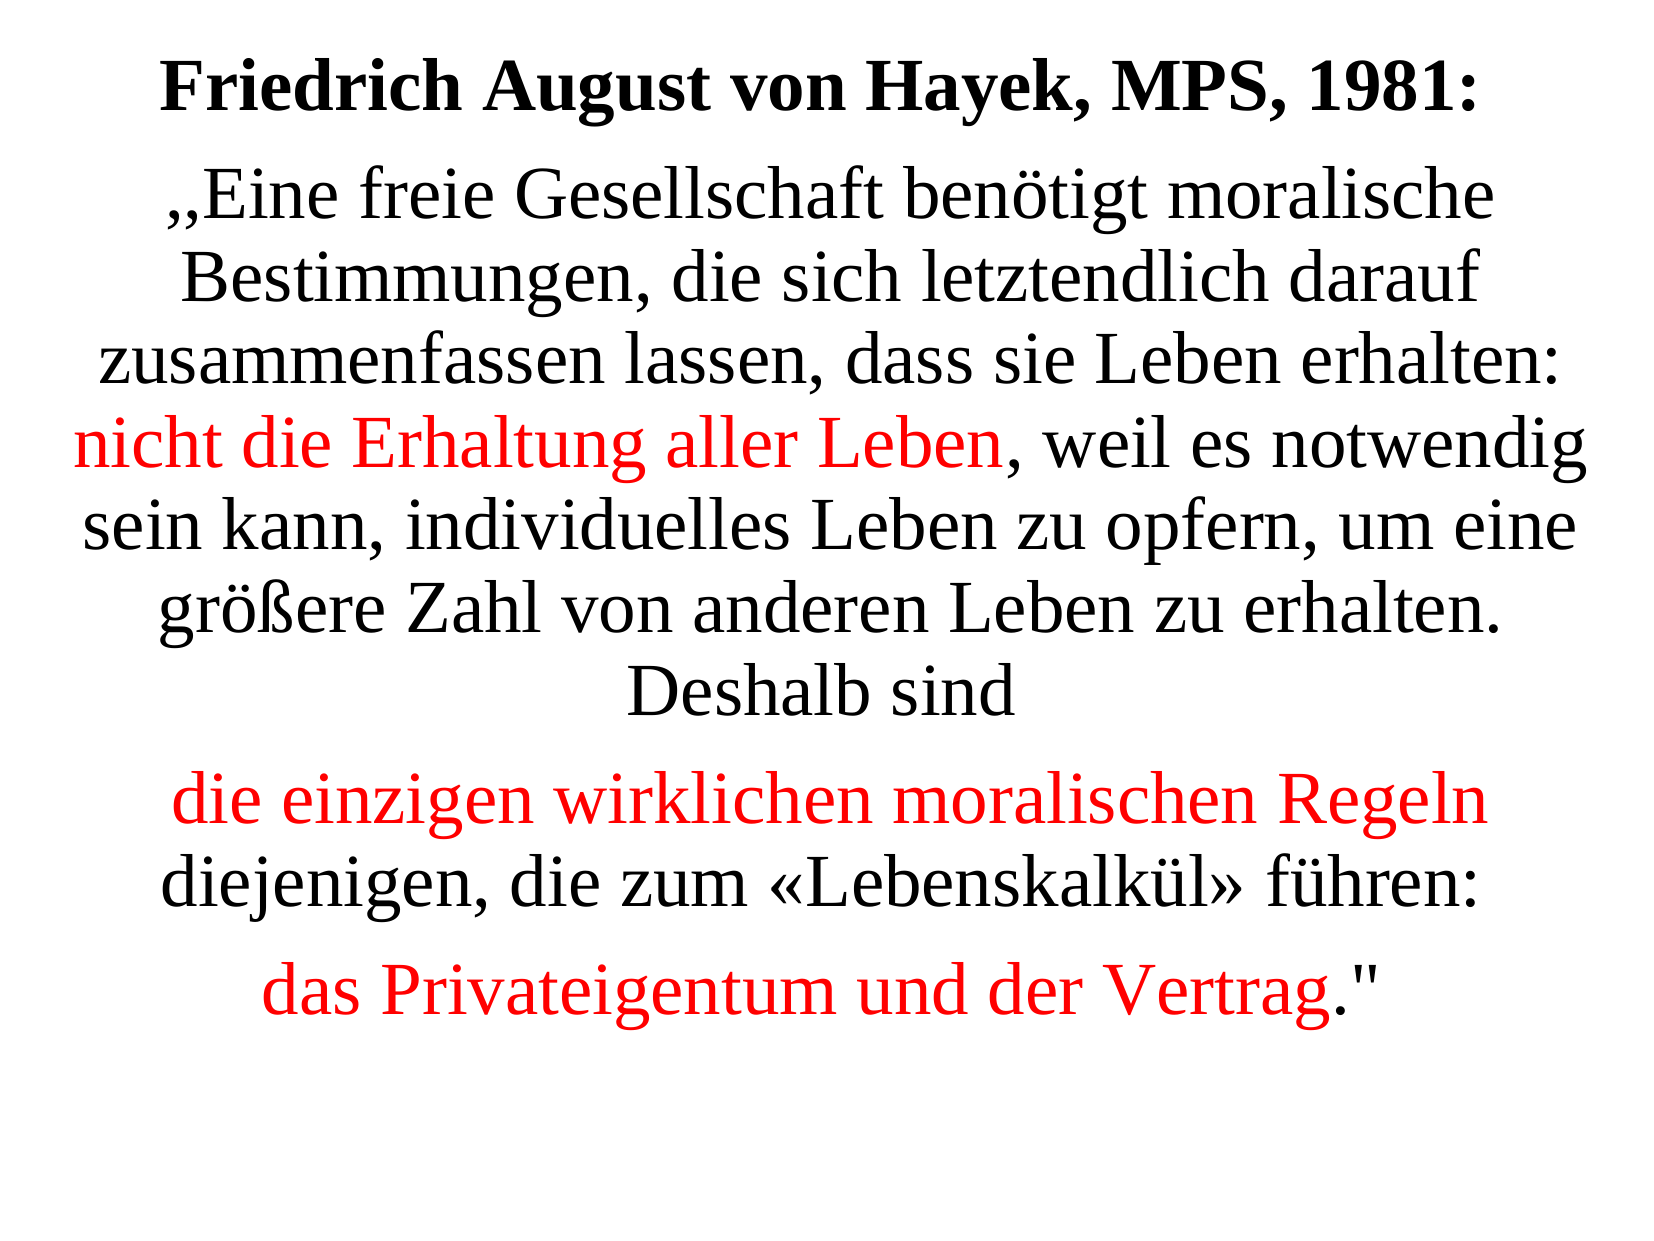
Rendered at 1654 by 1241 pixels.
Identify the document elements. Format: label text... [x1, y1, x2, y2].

text_box Friedrich August von Hayek, MPS, 1981: ,,Eine freie Gesellschaft benötigt moralische Bestimmungen, die sich letztendlich darauf zusammenfassen lassen, dass sie Leben erhalten: nicht die Erhaltung aller Leben, weil es notwendig sein kann, individuelles Leben zu opfern, um eine größere Zahl von anderen Leben zu erhalten. Deshalb sind die einzigen wirklichen moralischen Regeln diejenigen, die zum «Lebenskalkül» führen: das Privateigentum und der Vertrag." [68, 43, 1594, 1190]
